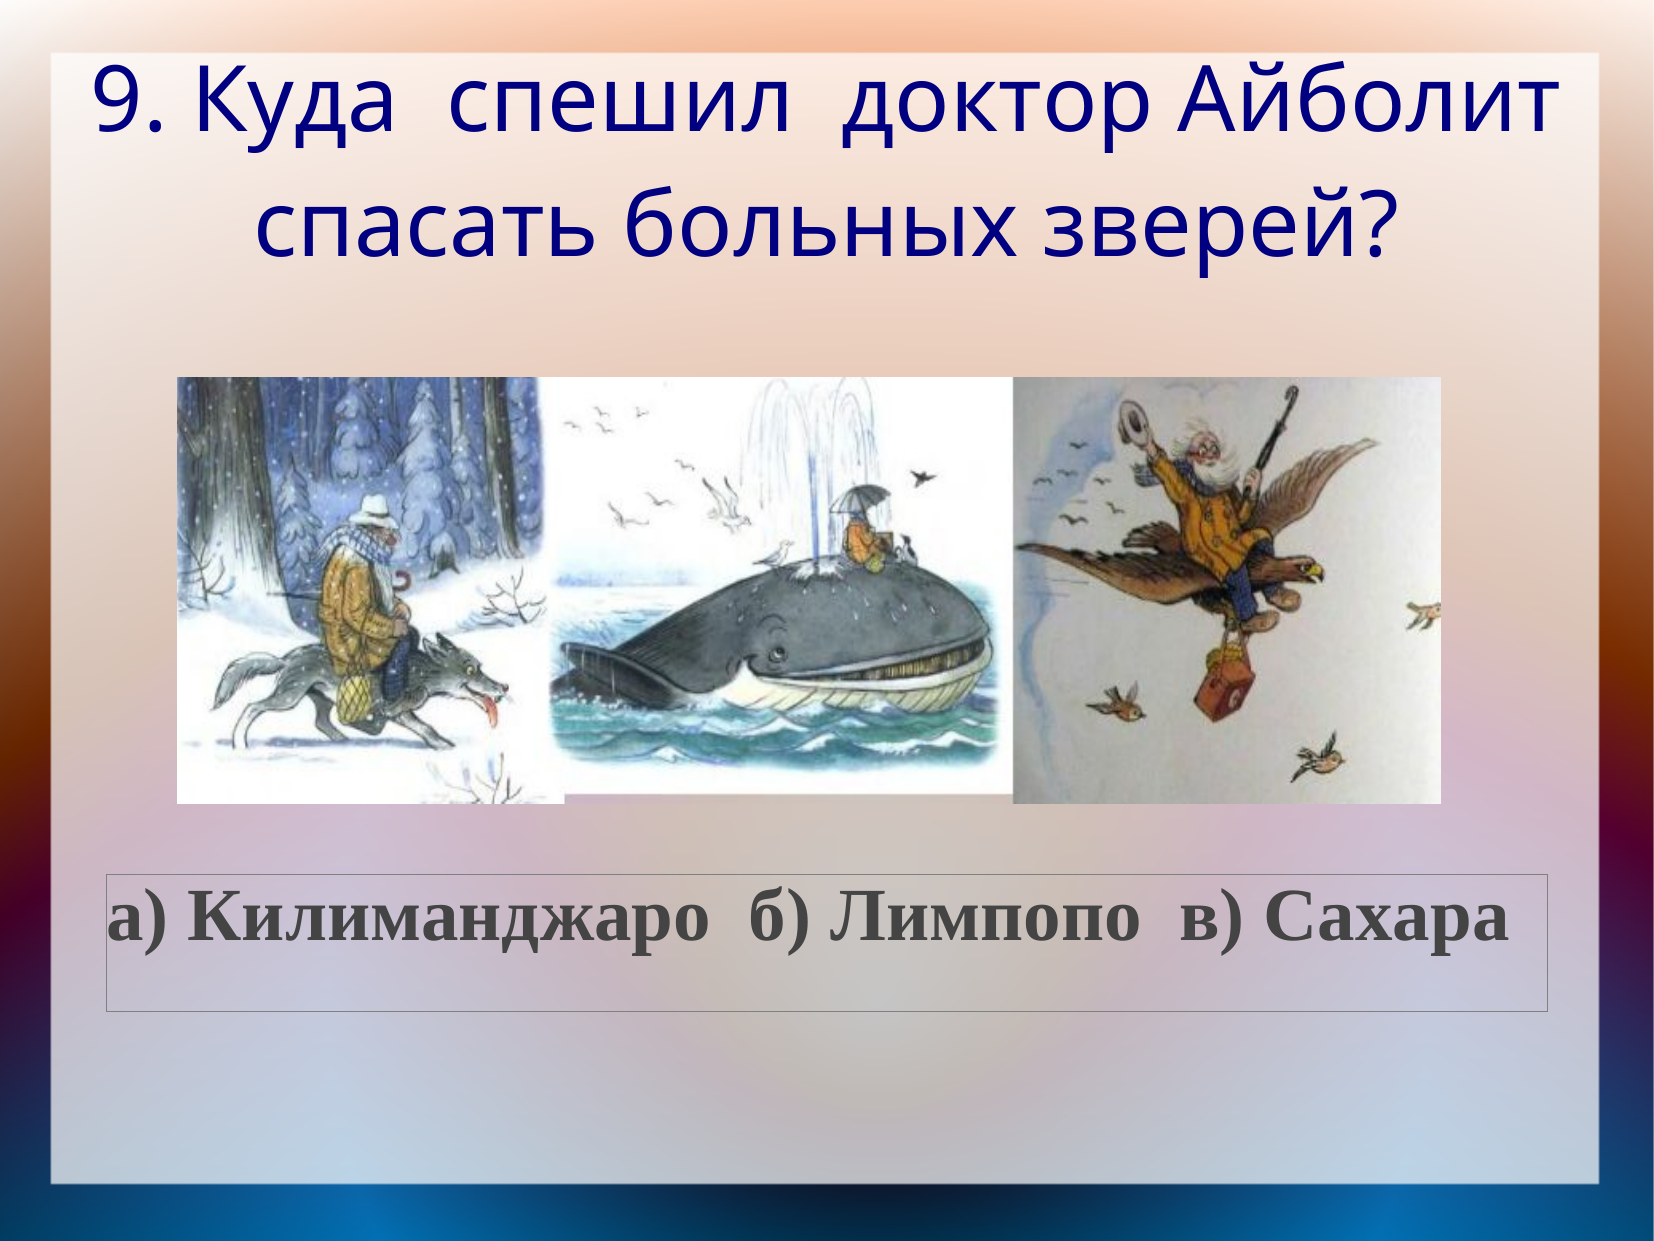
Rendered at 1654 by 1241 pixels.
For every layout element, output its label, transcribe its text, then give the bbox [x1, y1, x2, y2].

title 9. Куда спешил доктор Айболит спасать больных зверей? [82, 31, 1571, 287]
picture [0, 0, 1654, 1241]
list а) Килиманджаро б) Лимпопо в) Сахара [106, 874, 1548, 1012]
